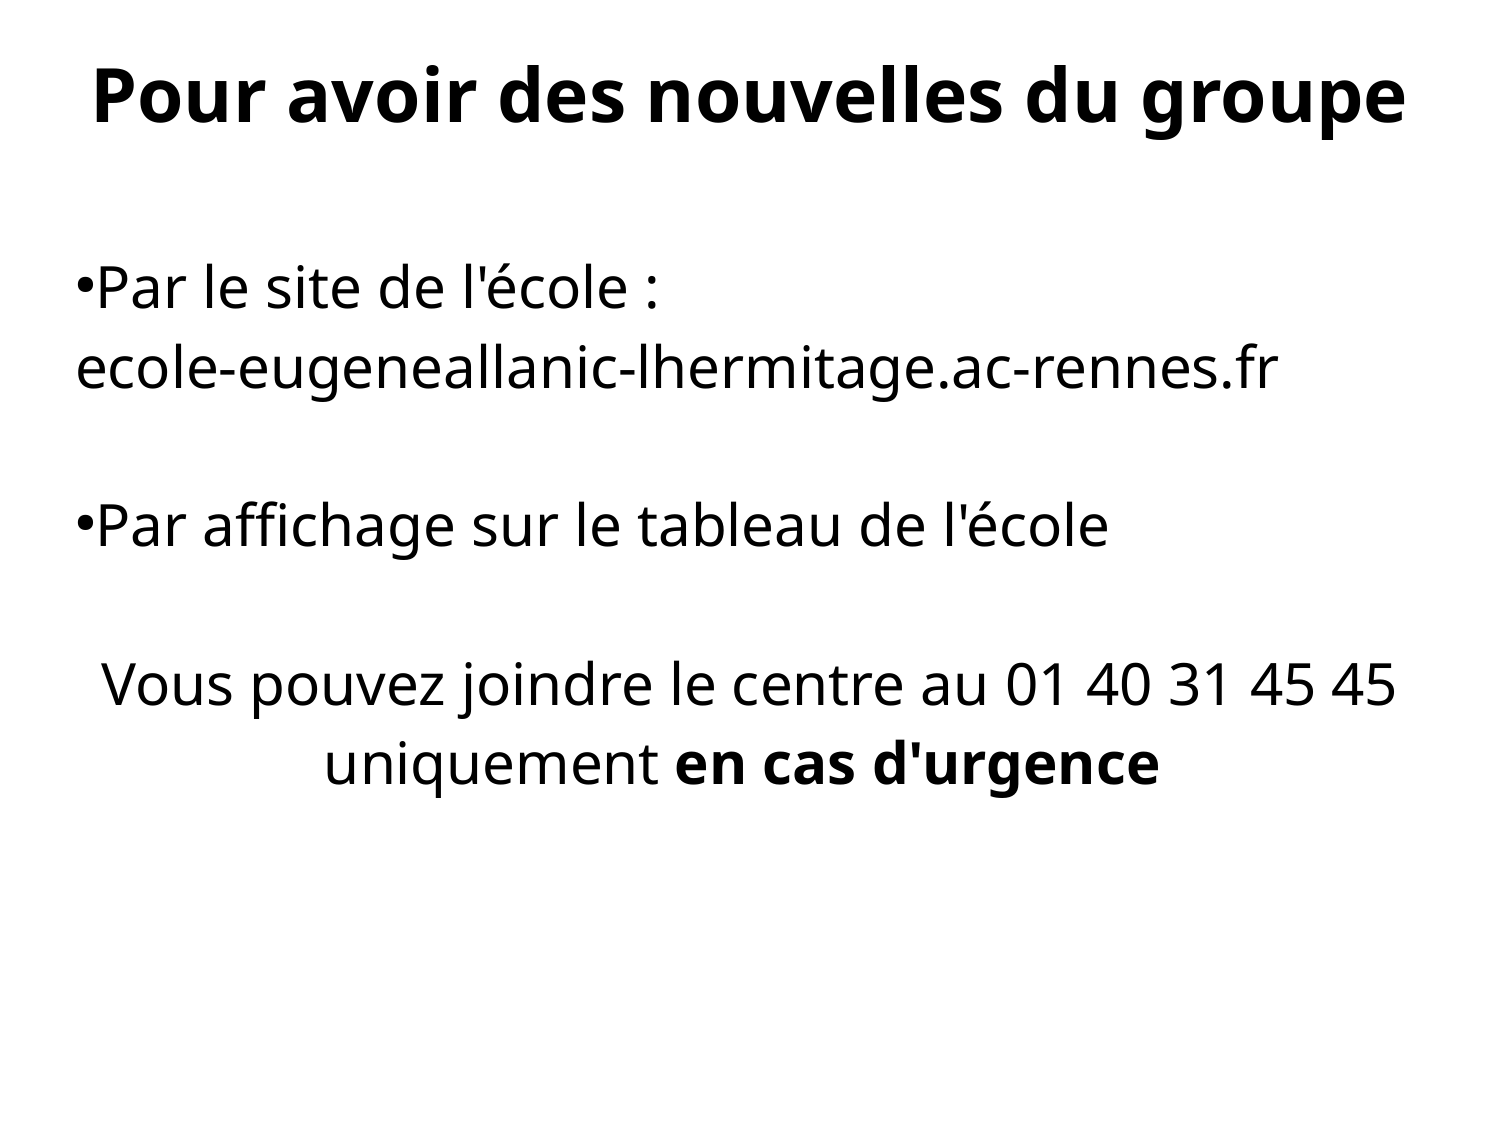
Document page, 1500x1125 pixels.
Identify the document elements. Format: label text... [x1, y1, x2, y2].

subtitle Pour avoir des nouvelles du groupe Par le site de l'école : ecole-eugeneallanic-lhermitage.ac-rennes.fr Par affichage sur le tableau de l'école Vous pouvez joindre le centre au 01 40 31 45 45 uniquement en cas d'urgence [75, 24, 1425, 1000]
